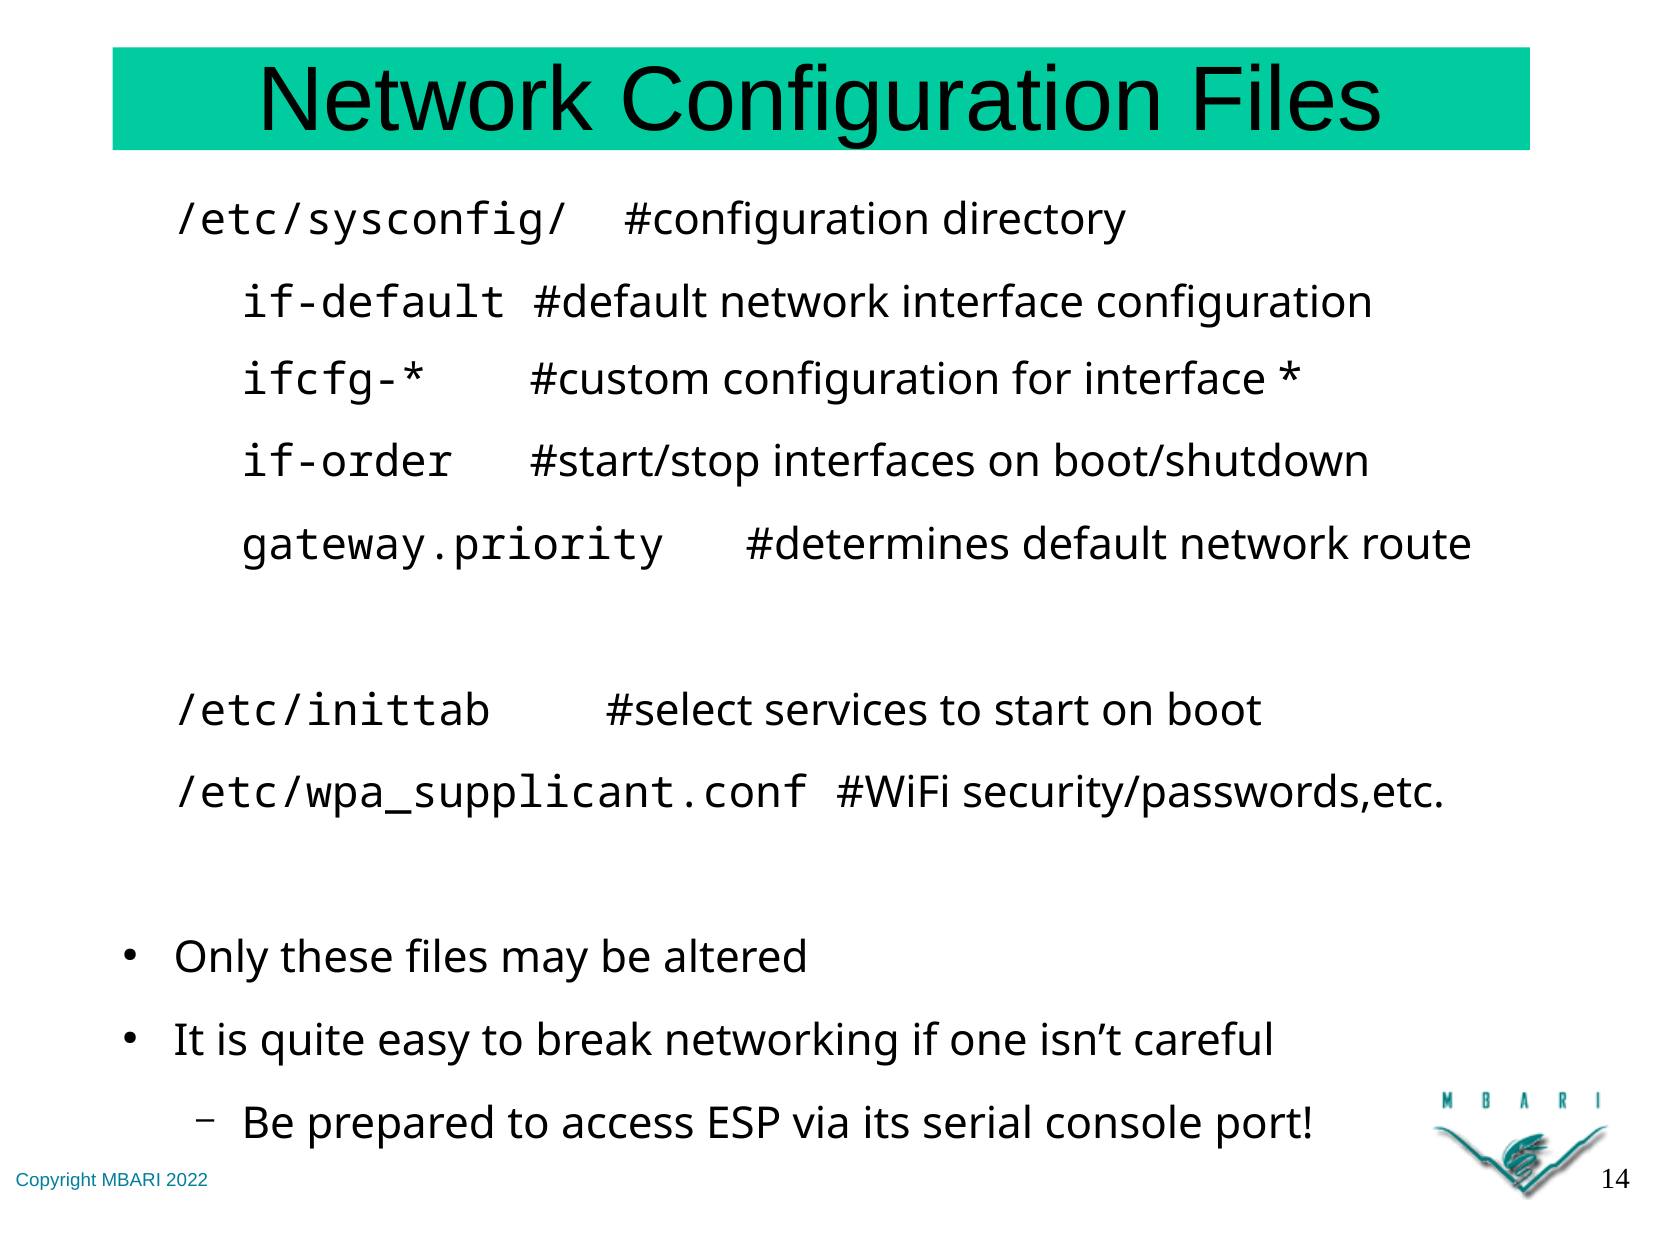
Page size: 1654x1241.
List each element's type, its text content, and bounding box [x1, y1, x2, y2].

list /etc/sysconfig/ #configuration directory if-default #default network interface configuration ifcfg-* #custom configuration for interface * if-order #start/stop interfaces on boot/shutdown gateway.priority #determines default network route /etc/inittab #select services to start on boot /etc/wpa_supplicant.conf #WiFi security/passwords,etc. Only these files may be altered It is quite easy to break networking if one isn’t careful Be prepared to access ESP via its serial console port! [37, 187, 1613, 1156]
title Network Configuration Files [112, 47, 1530, 151]
picture [1426, 1156, 1613, 1200]
